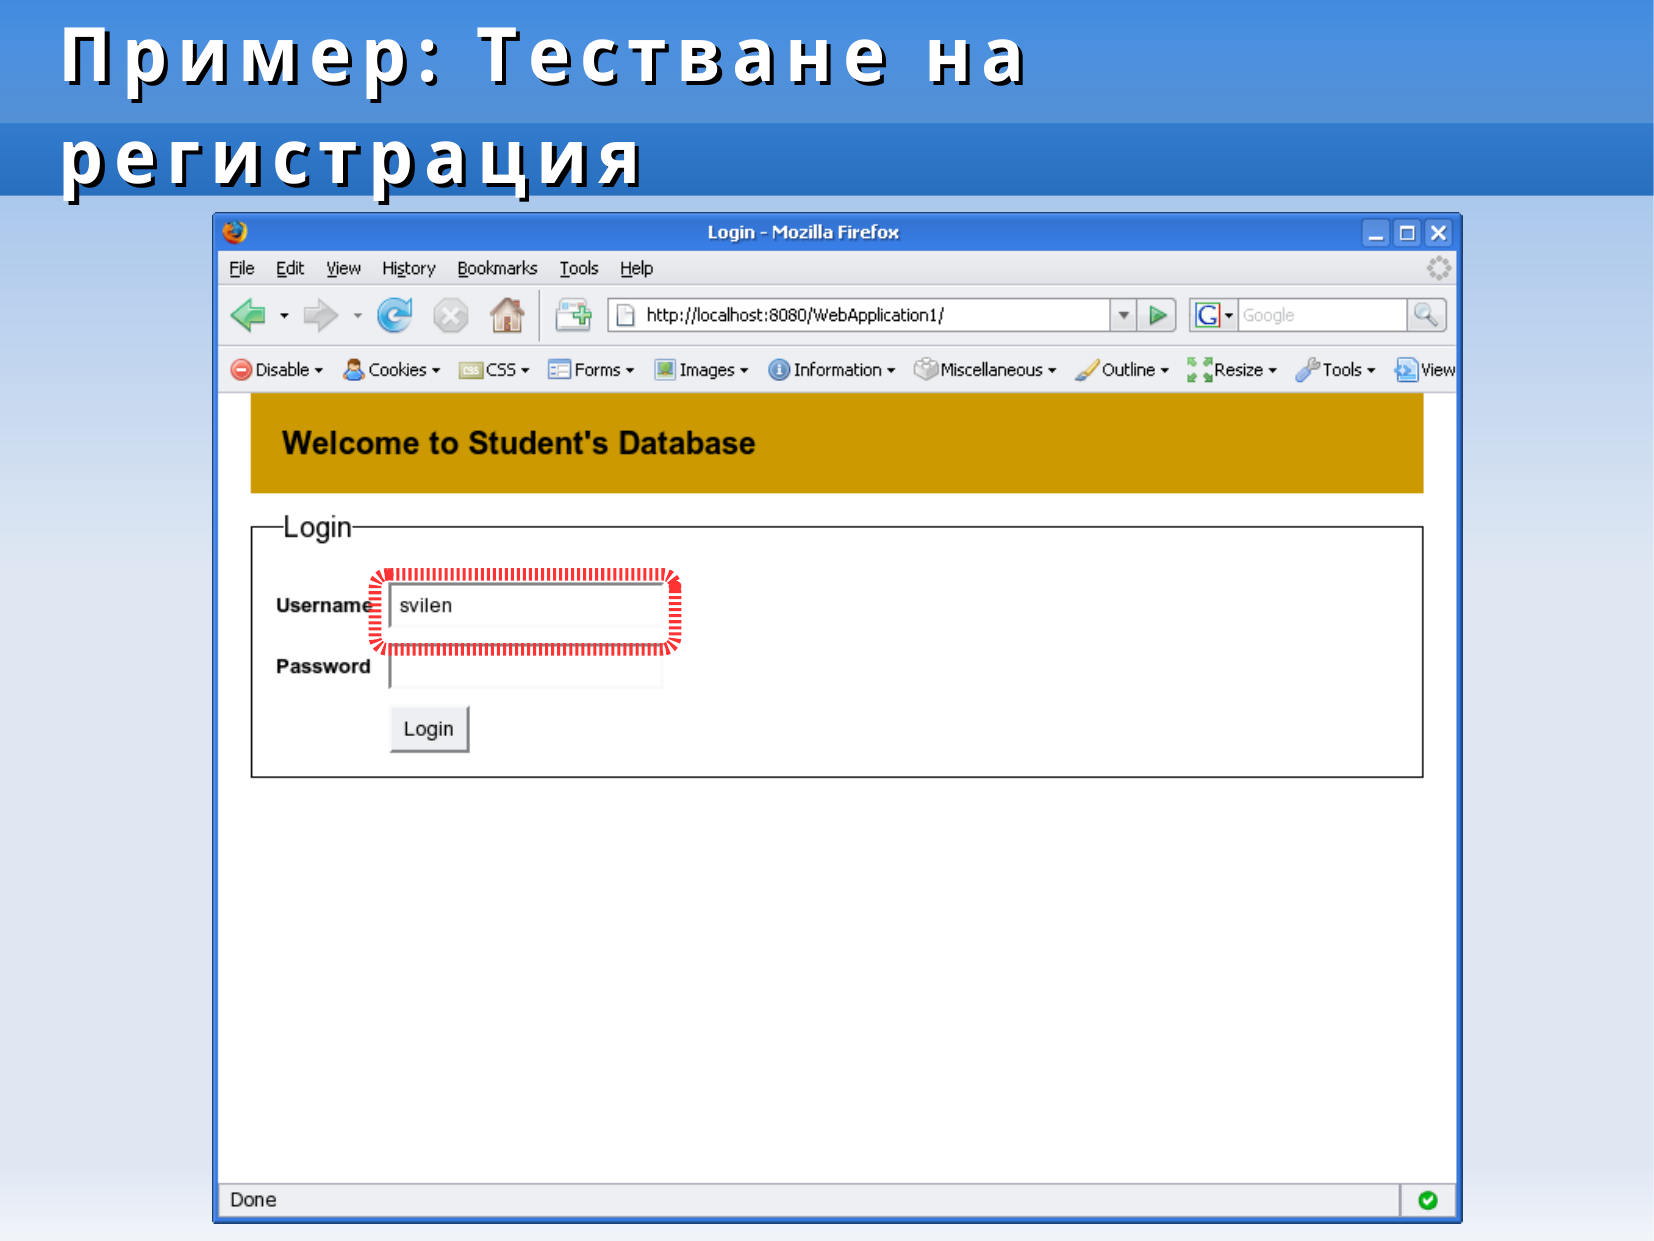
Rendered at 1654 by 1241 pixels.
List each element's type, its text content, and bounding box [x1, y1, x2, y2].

picture [0, 0, 1654, 1241]
title Пример: Тестване на регистрация [59, 36, 1613, 171]
